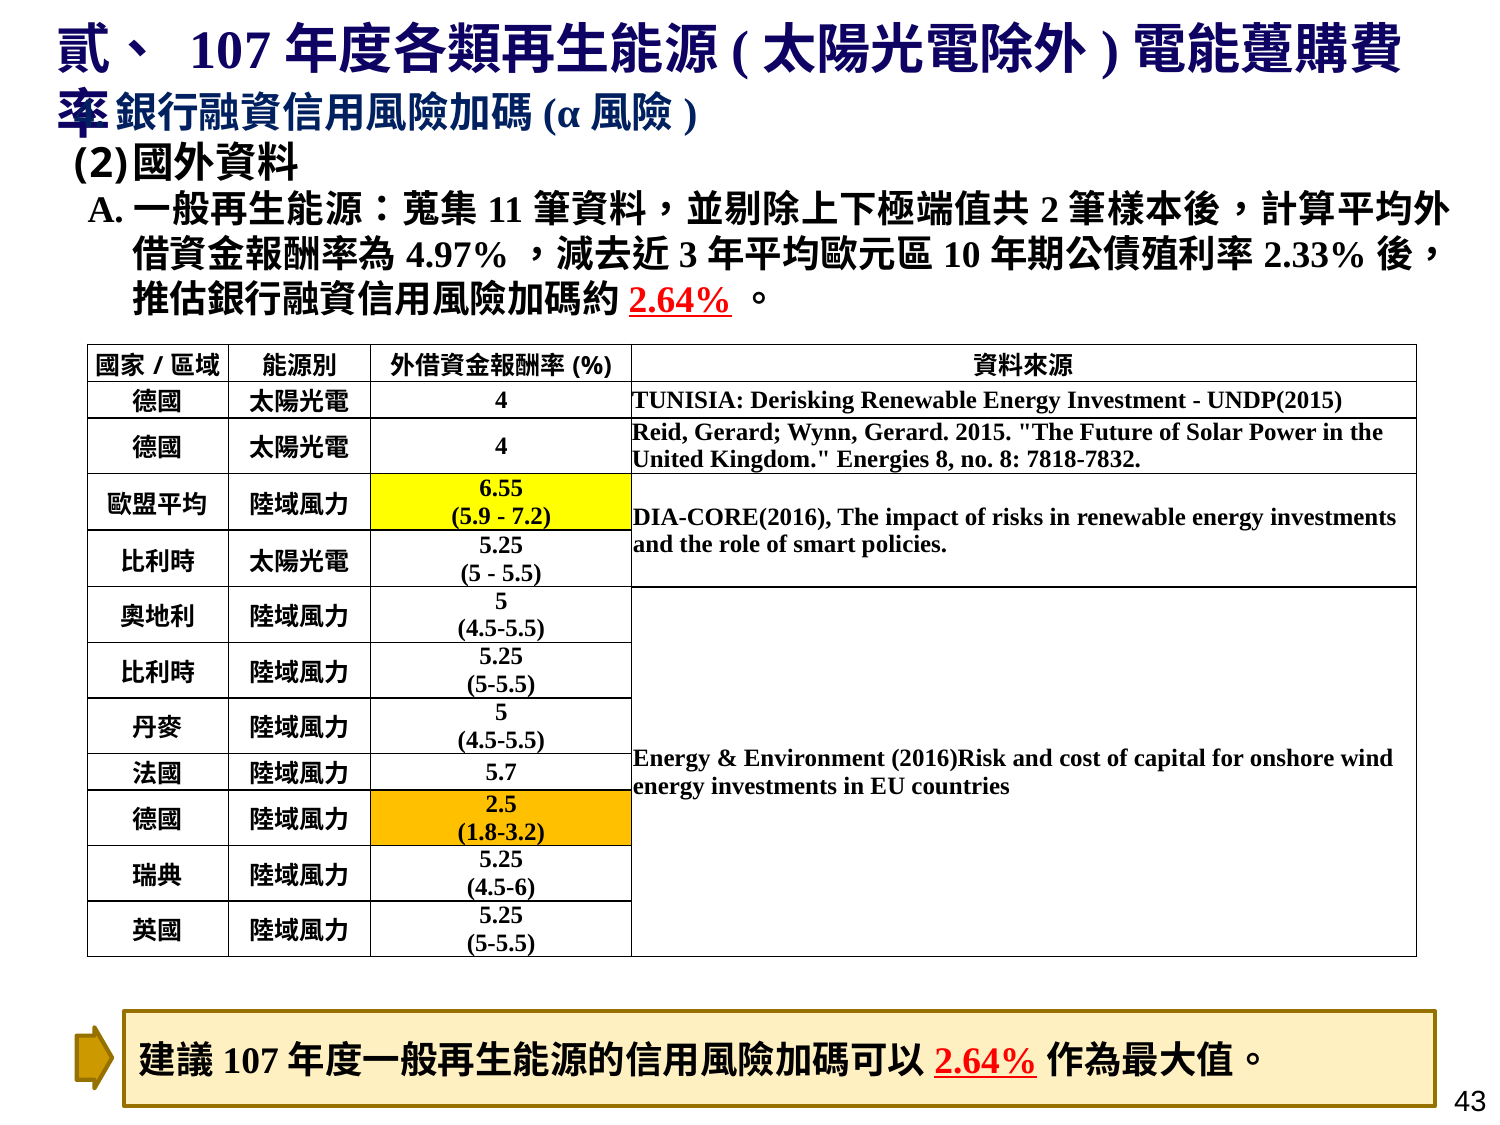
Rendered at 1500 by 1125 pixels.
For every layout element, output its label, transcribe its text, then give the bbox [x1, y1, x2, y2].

table_cell 5.25 (5-5.5) [371, 902, 631, 956]
table_cell 奧地利 [88, 587, 228, 642]
table_cell 瑞典 [88, 846, 228, 900]
text_box 貳、 107年度各類再生能源(太陽光電除外)電能躉購費率 [41, 7, 1459, 78]
table_cell 5.7 [371, 754, 631, 789]
table_cell 英國 [88, 902, 228, 956]
table_cell Reid, Gerard; Wynn, Gerard. 2015. "The Future of Solar Power in the United Kingdom." Energies 8, no. 8: 7818-7832. [632, 419, 1416, 473]
table_cell 陸域風力 [229, 902, 370, 956]
table_cell 2.5 (1.8-3.2) [371, 791, 631, 845]
table_cell 德國 [88, 419, 228, 473]
text_box 4.銀行融資信用風險加碼(α風險) 國外資料 A.一般再生能源：蒐集11筆資料，並剔除上下極端值共2筆樣本後，計算平均外借資金報酬率為4.97%，減去近3年平均歐元區10年期公債殖利率2.33%後，推估銀行融資信用風險加碼約2.64%。 [29, 78, 1466, 321]
table_cell 4 [371, 382, 631, 417]
table_header 外借資金報酬率(%) [371, 345, 631, 381]
table_cell 德國 [88, 382, 228, 417]
table_cell 陸域風力 [229, 791, 370, 845]
table_cell Energy & Environment (2016)Risk and cost of capital for onshore wind energy investments in EU countries [632, 588, 1416, 956]
table_cell 5.25 (5-5.5) [371, 643, 631, 697]
text_box [76, 1027, 113, 1089]
table_cell TUNISIA: Derisking Renewable Energy Investment - UNDP(2015) [632, 382, 1416, 417]
table_cell 陸域風力 [229, 587, 370, 642]
table_cell 歐盟平均 [88, 474, 228, 529]
table_cell 6.55 (5.9 - 7.2) [371, 474, 631, 529]
table_cell 陸域風力 [229, 699, 370, 753]
table_cell DIA-CORE(2016), The impact of risks in renewable energy investments and the role of smart policies. [632, 474, 1416, 586]
table_header 資料來源 [632, 345, 1416, 381]
table_cell 陸域風力 [229, 643, 370, 697]
table_cell 丹麥 [88, 699, 228, 753]
table_cell 比利時 [88, 531, 228, 586]
table_cell 5.25 (4.5-6) [371, 846, 631, 900]
table_cell 太陽光電 [229, 419, 370, 473]
table_cell 德國 [88, 791, 228, 845]
table_cell 陸域風力 [229, 846, 370, 900]
table_cell 陸域風力 [229, 474, 370, 529]
table_header 國家/區域 [88, 345, 228, 381]
table_cell 5.25 (5 - 5.5) [371, 531, 631, 586]
table_cell 太陽光電 [229, 531, 370, 586]
table_cell 太陽光電 [229, 382, 370, 417]
table_cell 陸域風力 [229, 754, 370, 789]
table_header 能源別 [229, 345, 370, 381]
text_box 建議107年度一般再生能源的信用風險加碼可以2.64%作為最大值。 [124, 1011, 1435, 1106]
table_cell 比利時 [88, 643, 228, 697]
table_cell 4 [371, 419, 631, 473]
table_cell 5 (4.5-5.5) [371, 587, 631, 642]
table_cell 5 (4.5-5.5) [371, 699, 631, 753]
slide_number <編號> [1151, 1074, 1500, 1125]
table_cell 法國 [88, 754, 228, 789]
